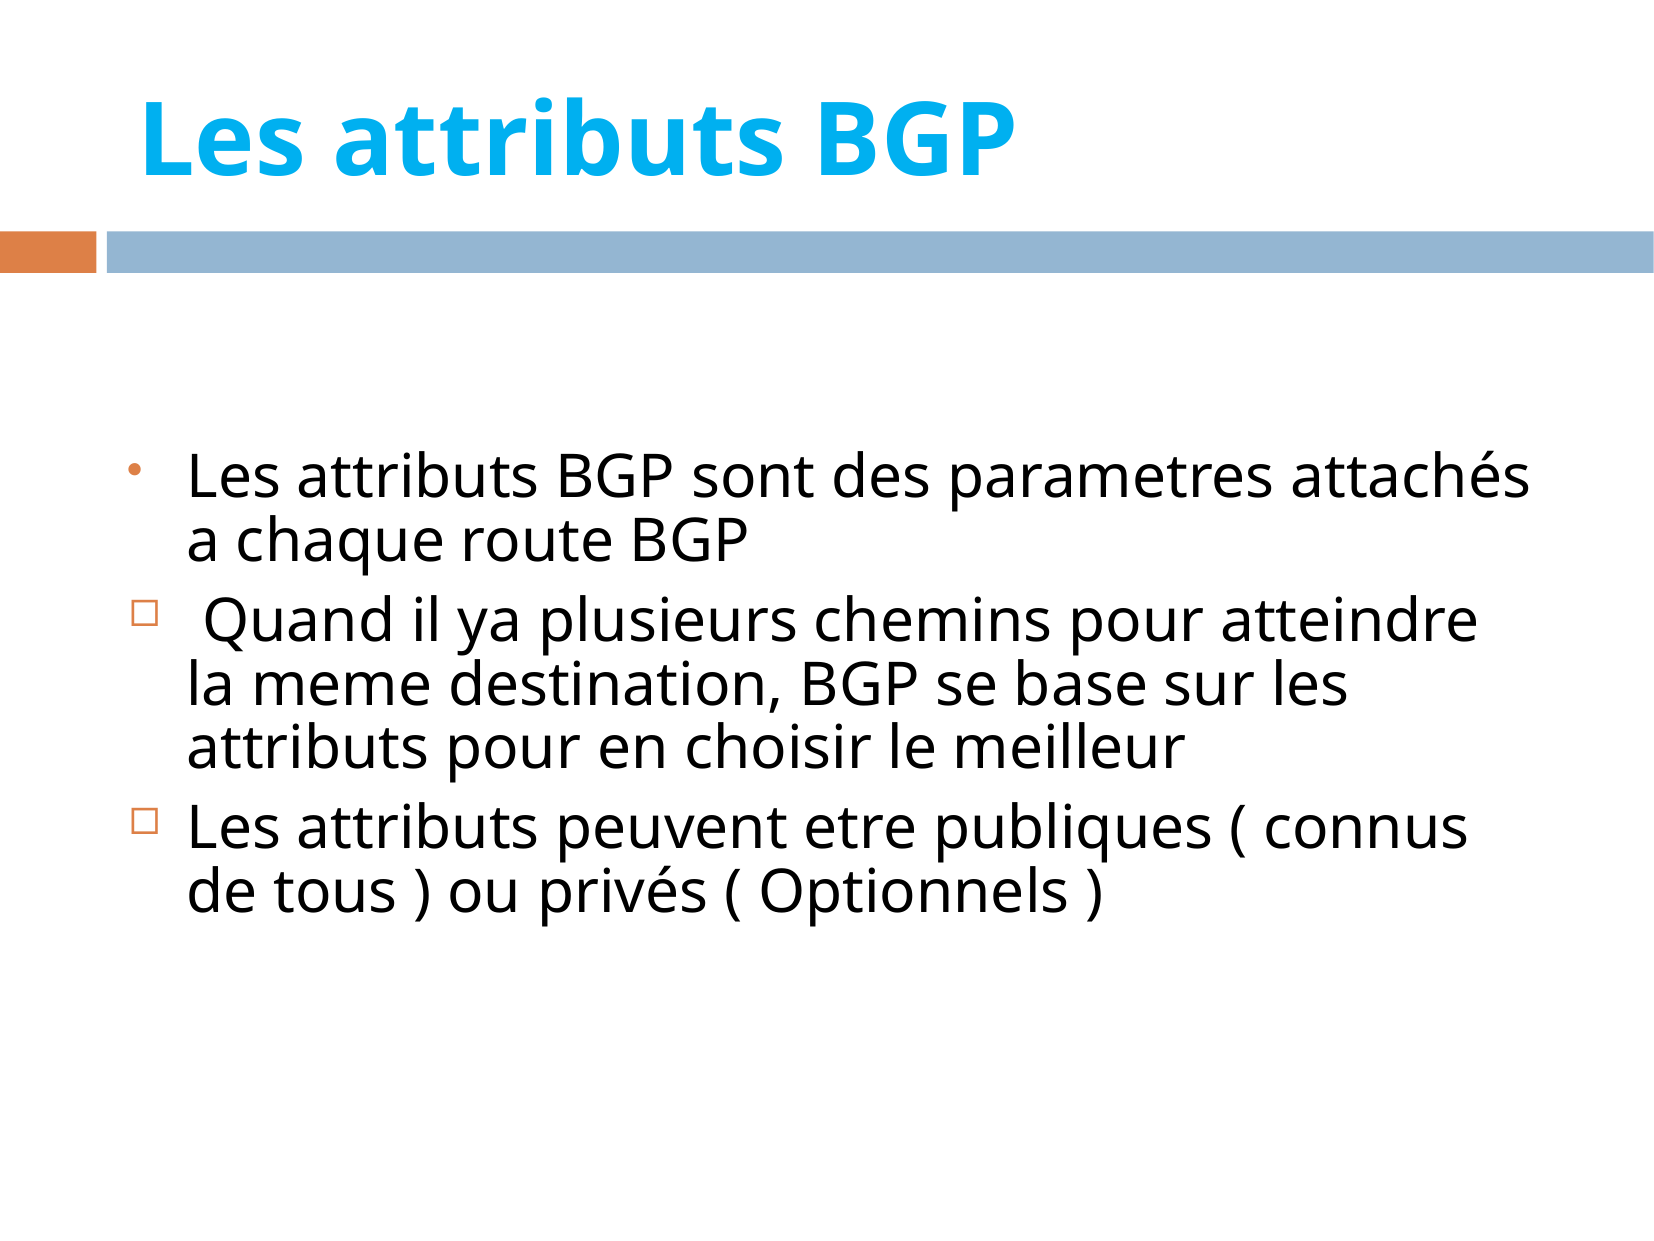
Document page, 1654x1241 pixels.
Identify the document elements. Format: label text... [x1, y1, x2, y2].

list Les attributs BGP sont des parametres attachés a chaque route BGP Quand il ya plusieurs chemins pour atteindre la meme destination, BGP se base sur les attributs pour en choisir le meilleur Les attributs peuvent etre publiques ( connus de tous ) ou privés ( Optionnels ) [114, 257, 1548, 1099]
title Les attributs BGP [123, 41, 1530, 249]
